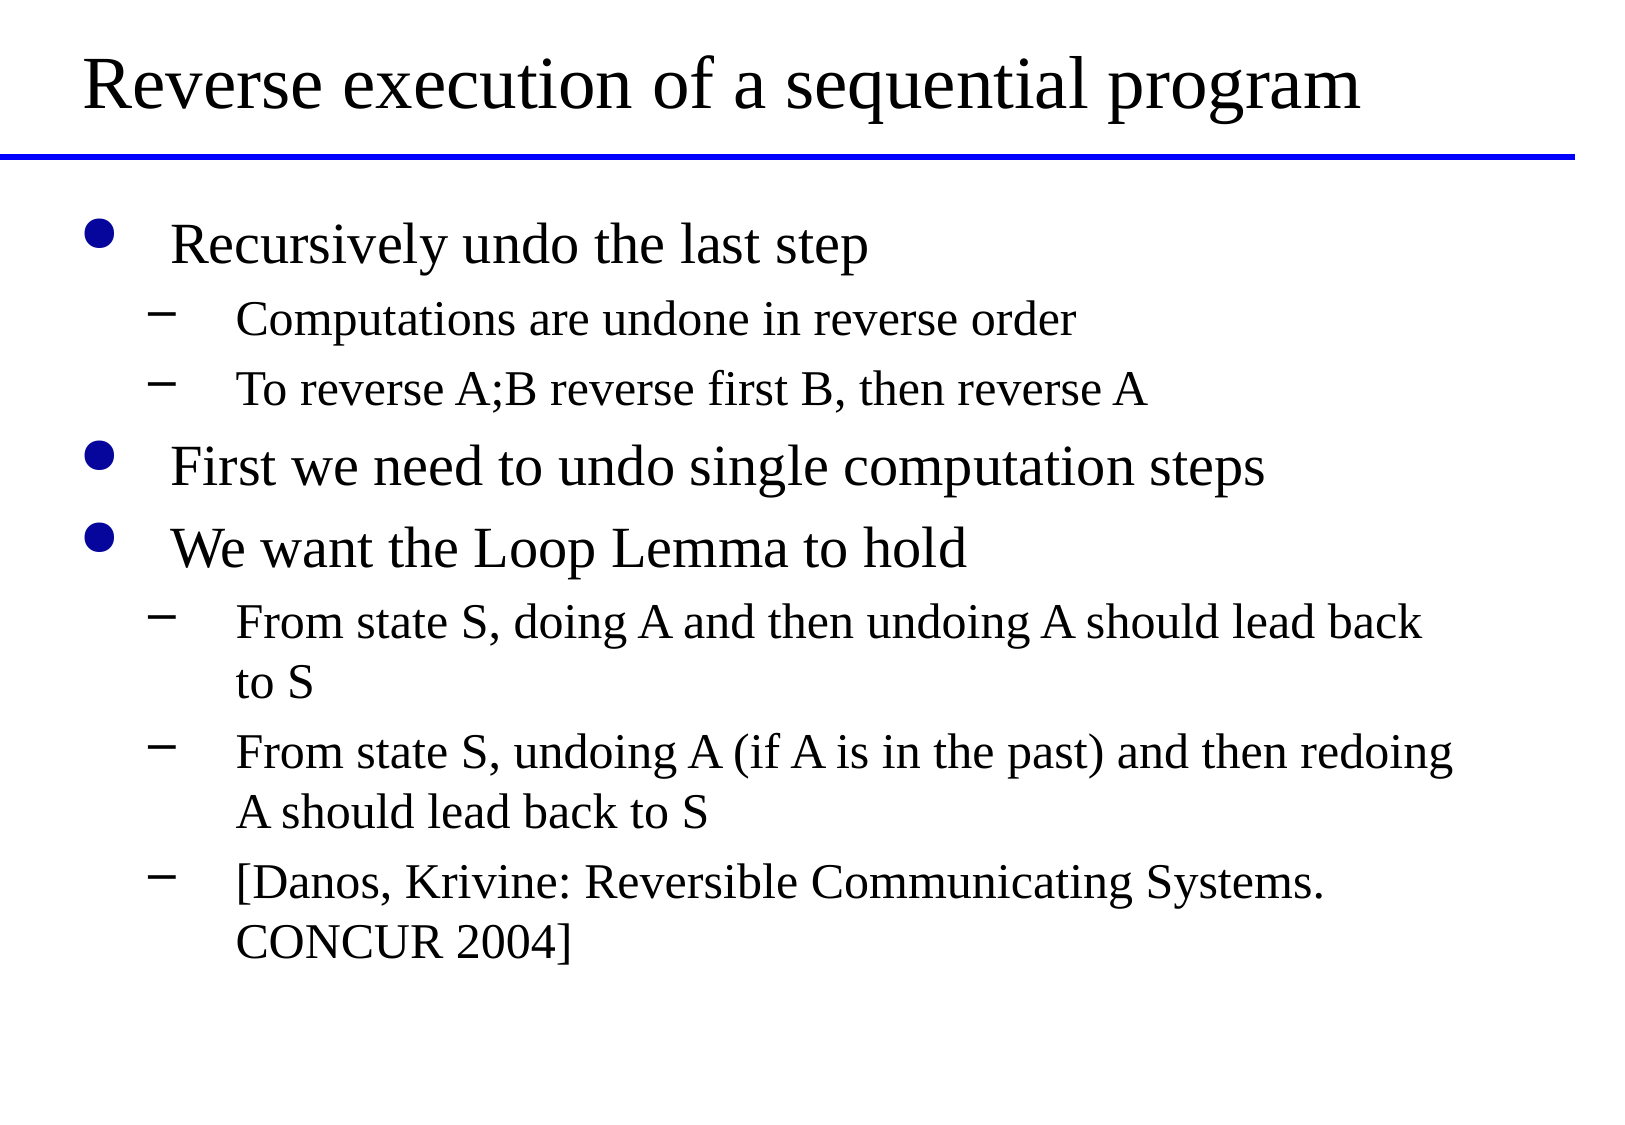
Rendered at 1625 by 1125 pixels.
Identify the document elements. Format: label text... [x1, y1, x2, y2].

list Recursively undo the last step Computations are undone in reverse order To reverse A;B reverse first B, then reverse A First we need to undo single computation steps We want the Loop Lemma to hold From state S, doing A and then undoing A should lead back to S From state S, undoing A (if A is in the past) and then redoing A should lead back to S [Danos, Krivine: Reversible Communicating Systems. CONCUR 2004] [67, 198, 1478, 1061]
title Reverse execution of a sequential program [67, 27, 1544, 131]
